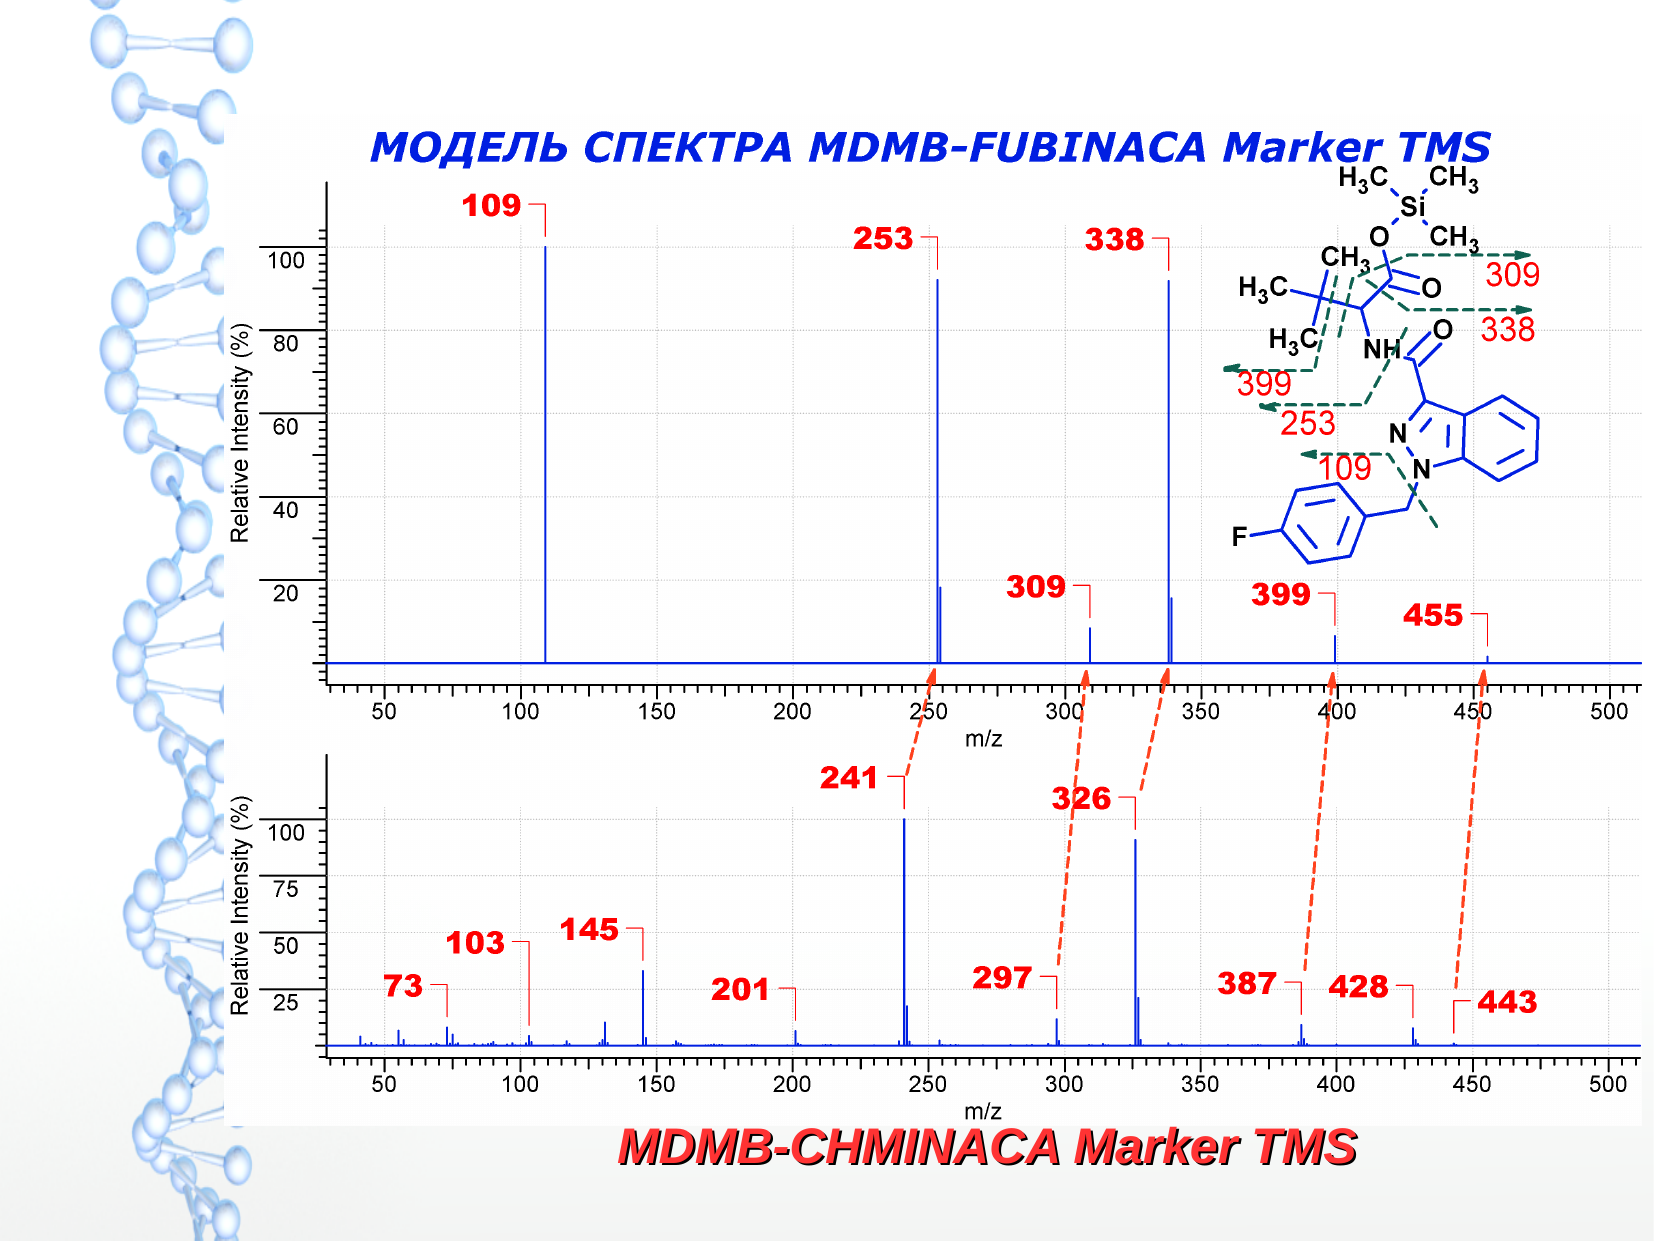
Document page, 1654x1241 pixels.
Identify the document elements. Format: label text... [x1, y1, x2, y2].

text_box MDMB-CHMINACA Marker TMS [602, 1110, 1372, 1182]
picture [0, 0, 1654, 1241]
